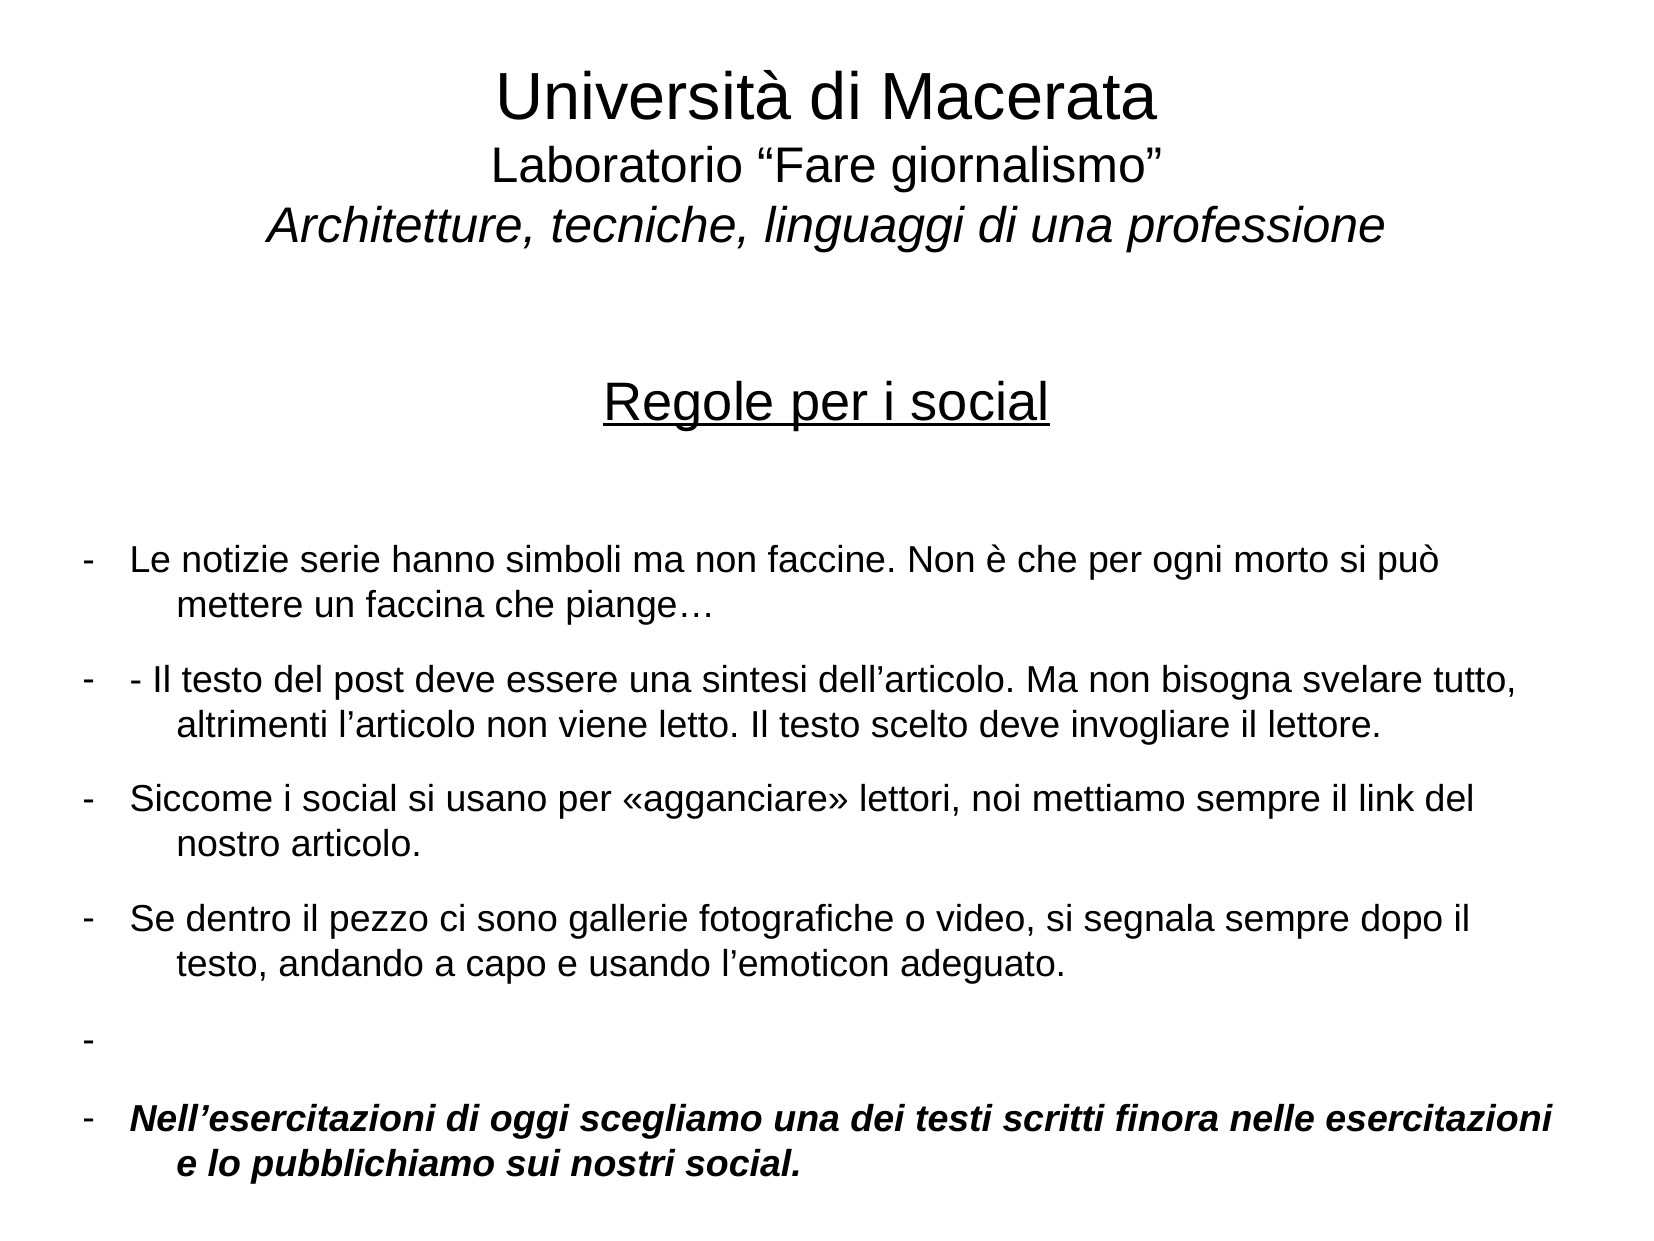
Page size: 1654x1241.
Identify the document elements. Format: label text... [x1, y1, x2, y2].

subtitle Regole per i social Le notizie serie hanno simboli ma non faccine. Non è che per ogni morto si può mettere un faccina che piange… - Il testo del post deve essere una sintesi dell’articolo. Ma non bisogna svelare tutto, altrimenti l’articolo non viene letto. Il testo scelto deve invogliare il lettore. Siccome i social si usano per «agganciare» lettori, noi mettiamo sempre il link del nostro articolo. Se dentro il pezzo ci sono gallerie fotografiche o video, si segnala sempre dopo il testo, andando a capo e usando l’emoticon adeguato. Nell’esercitazioni di oggi scegliamo una dei testi scritti finora nelle esercitazioni e lo pubblichiamo sui nostri social. [82, 291, 1571, 1235]
title Università di Macerata Laboratorio “Fare giornalismo” Architetture, tecniche, linguaggi di una professione [82, 49, 1571, 257]
